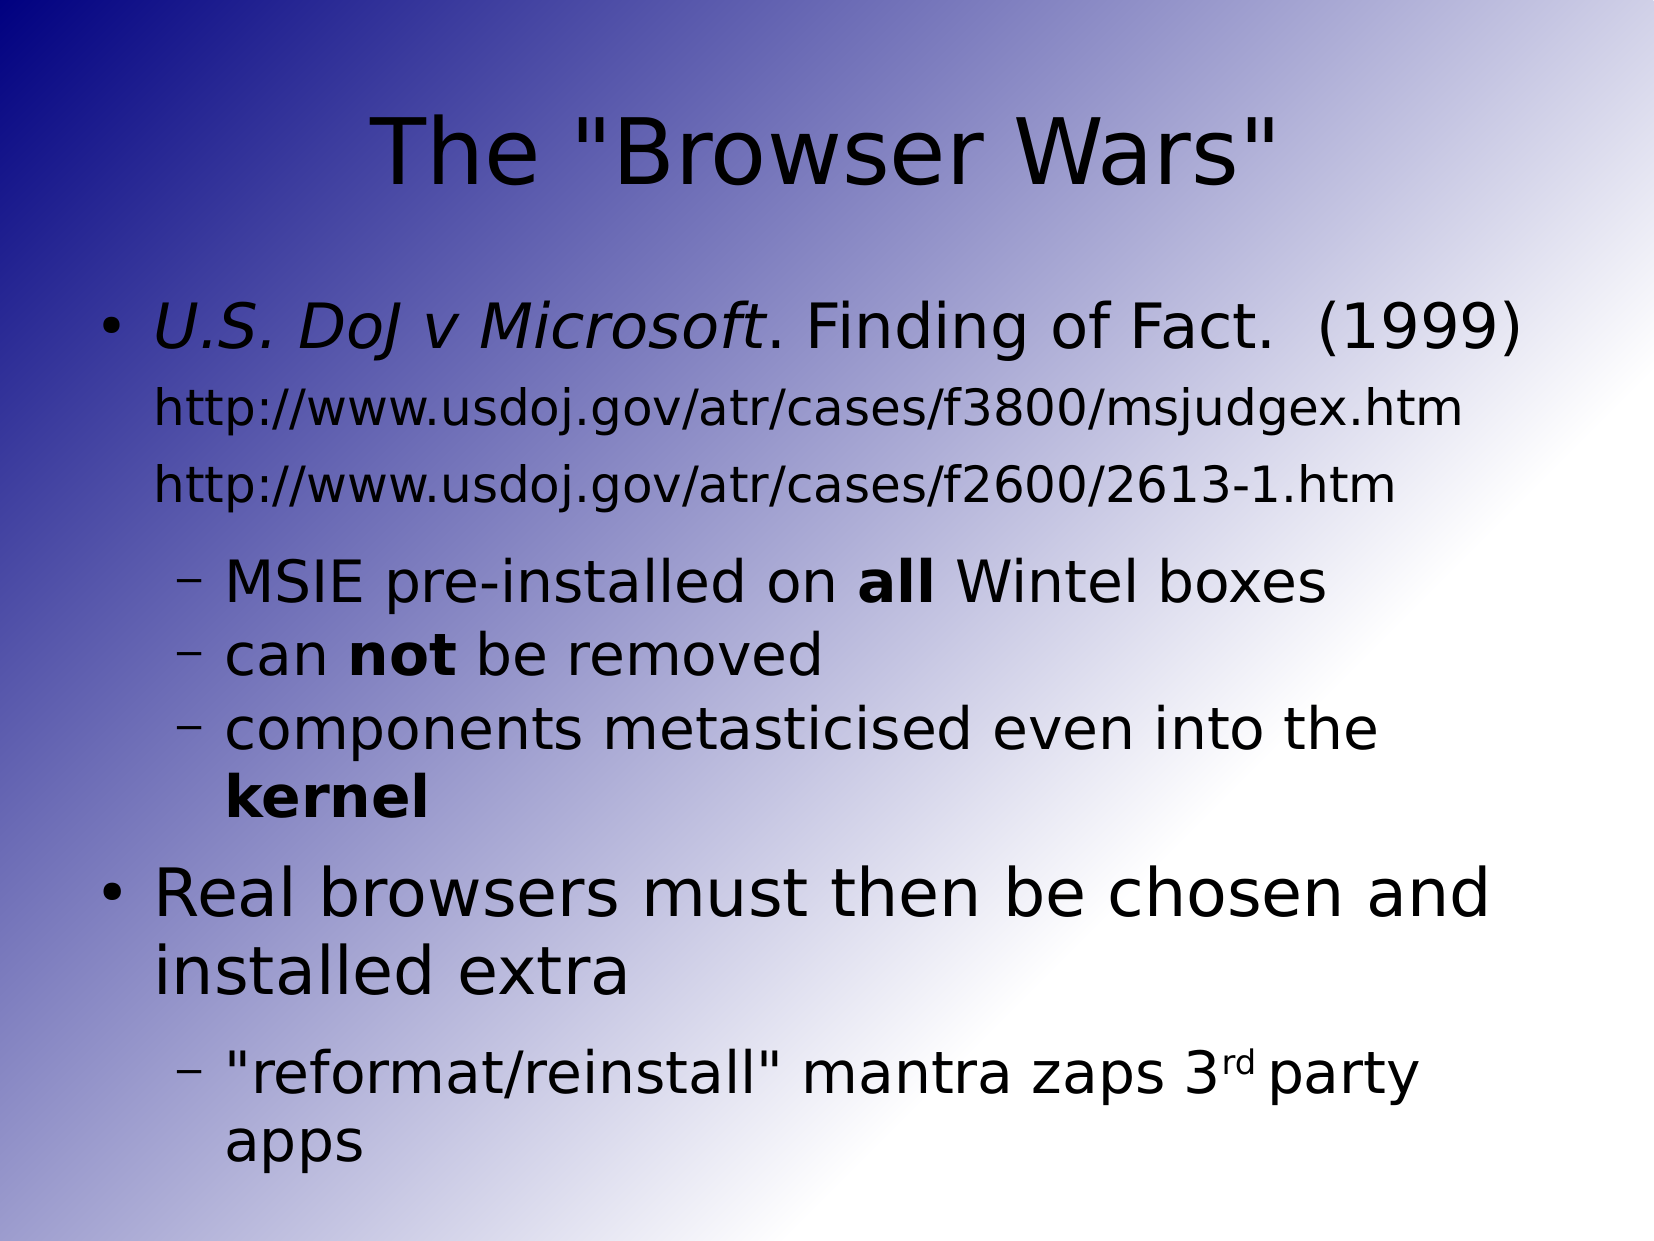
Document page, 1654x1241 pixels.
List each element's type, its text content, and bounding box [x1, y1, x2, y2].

list U.S. DoJ v Microsoft. Finding of Fact. (1999) http://www.usdoj.gov/atr/cases/f3800/msjudgex.htm http://www.usdoj.gov/atr/cases/f2600/2613-1.htm MSIE pre-installed on all Wintel boxes can not be removed components metasticised even into the kernel Real browsers must then be chosen and installed extra "reformat/reinstall" mantra zaps 3rd party apps [82, 290, 1571, 1177]
title The "Browser Wars" [82, 56, 1571, 250]
